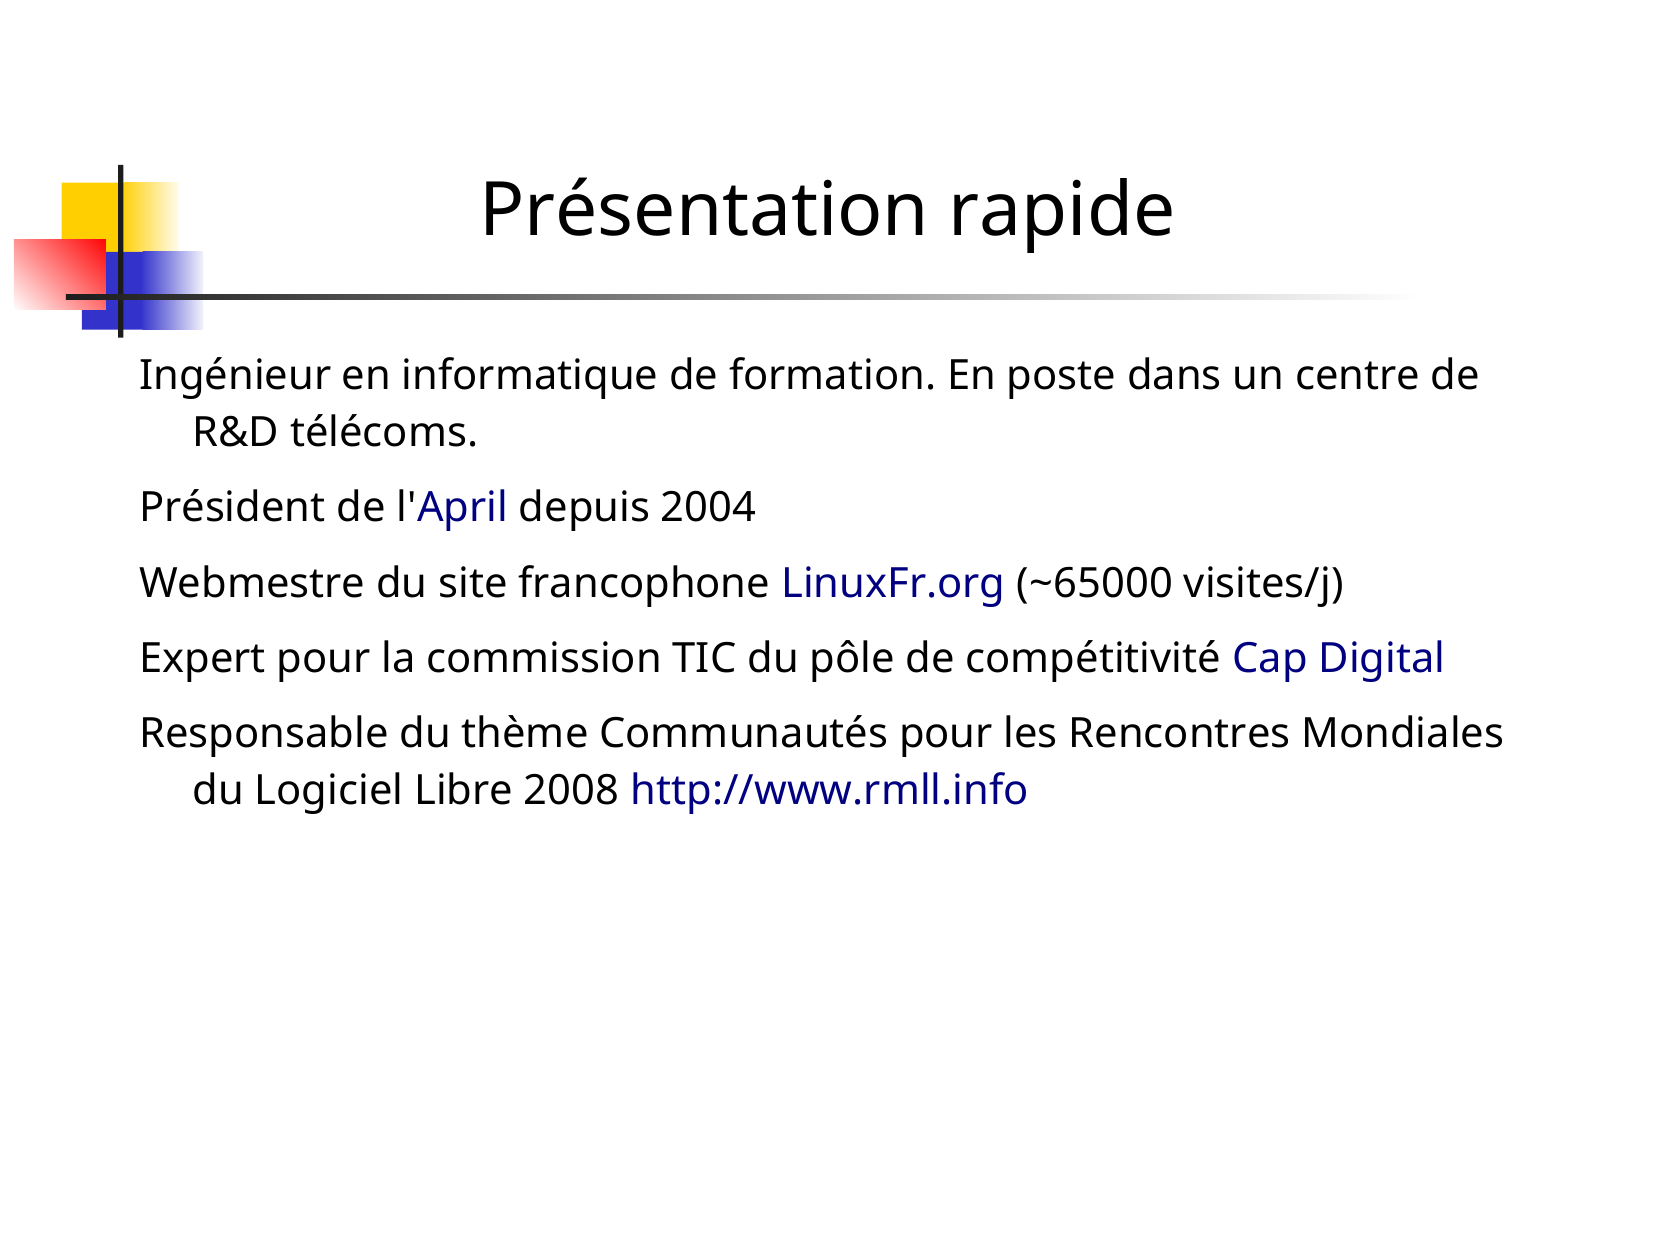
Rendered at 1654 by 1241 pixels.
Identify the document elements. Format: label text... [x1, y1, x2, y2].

list Ingénieur en informatique de formation. En poste dans un centre de R&D télécoms. Président de l'April depuis 2004 Webmestre du site francophone LinuxFr.org (~65000 visites/j) Expert pour la commission TIC du pôle de compétitivité Cap Digital Responsable du thème Communautés pour les Rencontres Mondiales du Logiciel Libre 2008 http://www.rmll.info [121, 344, 1534, 1127]
title Présentation rapide [121, 102, 1534, 311]
